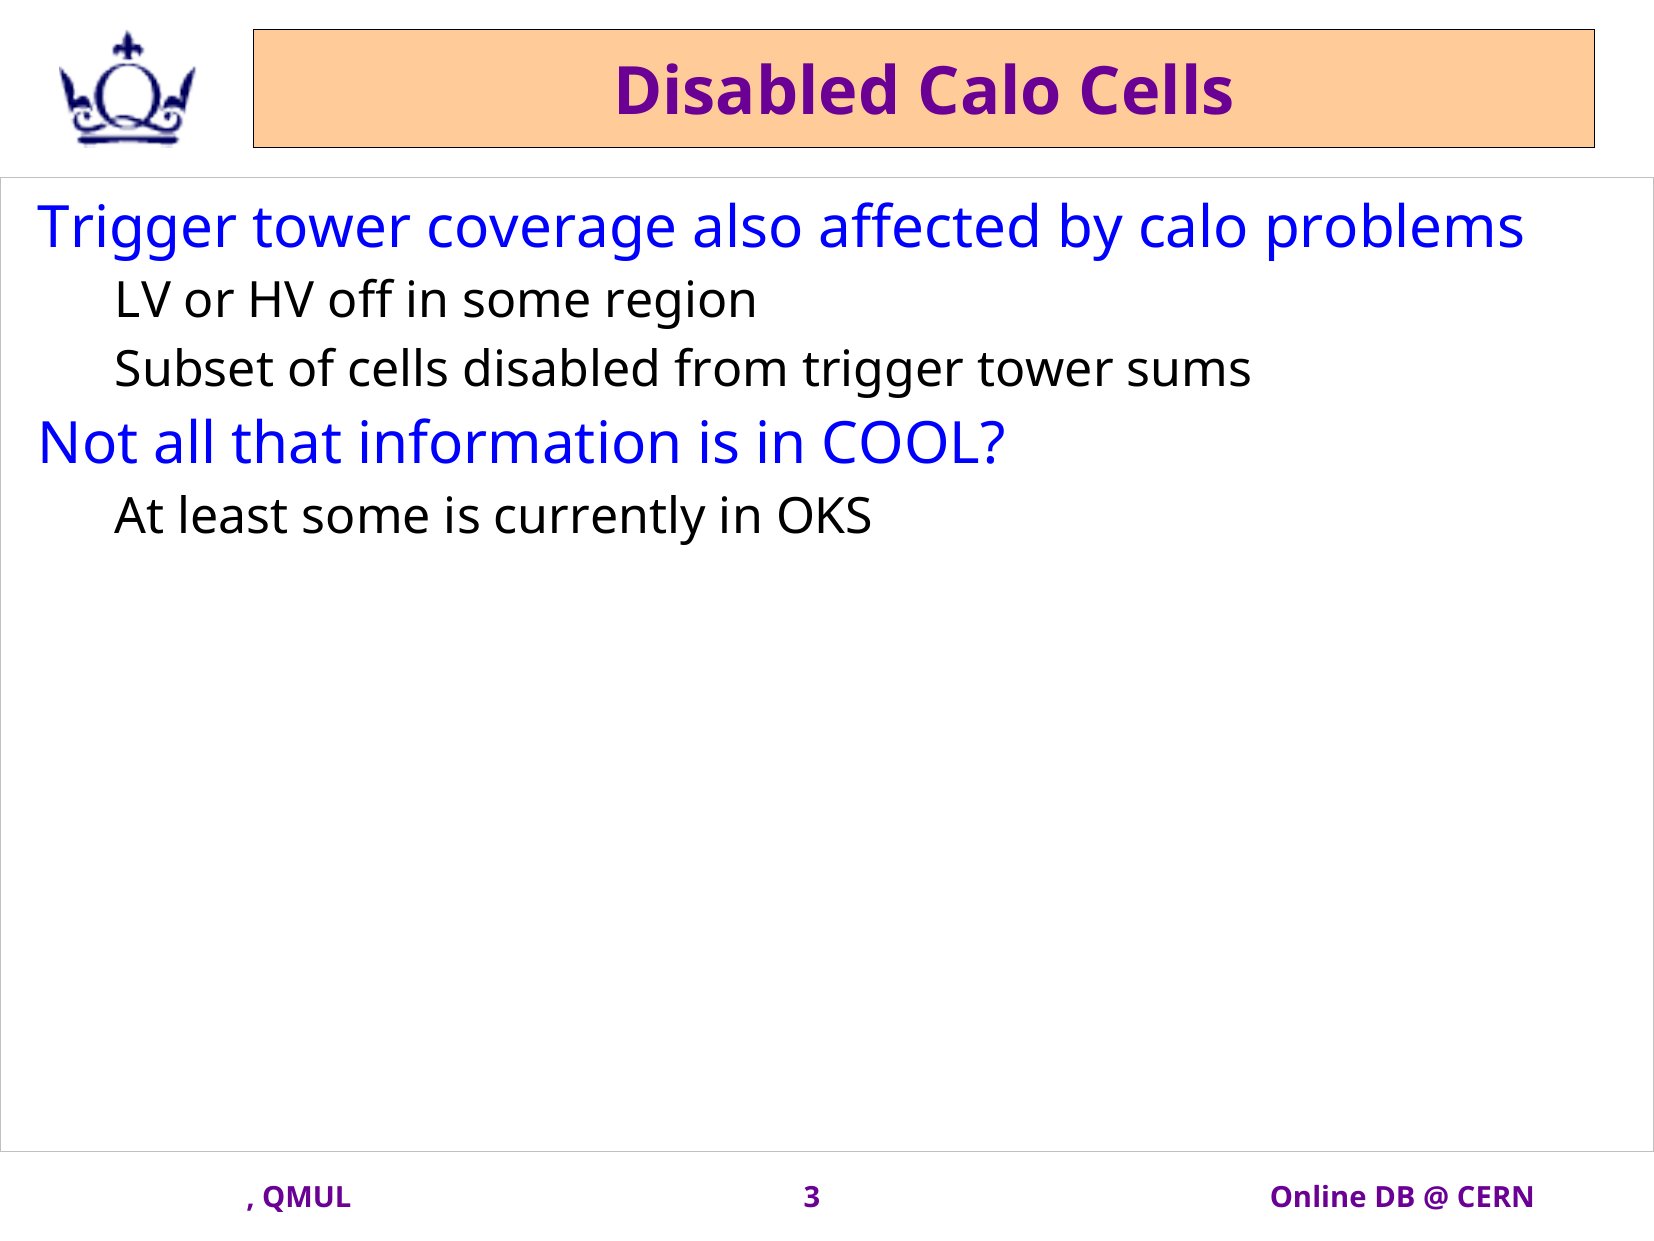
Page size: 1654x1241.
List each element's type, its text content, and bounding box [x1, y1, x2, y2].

title Disabled Calo Cells [253, 29, 1595, 148]
picture [59, 29, 200, 148]
list Trigger tower coverage also affected by calo problems LV or HV off in some region Subset of cells disabled from trigger tower sums Not all that information is in COOL? At least some is currently in OKS [20, 185, 1632, 1152]
